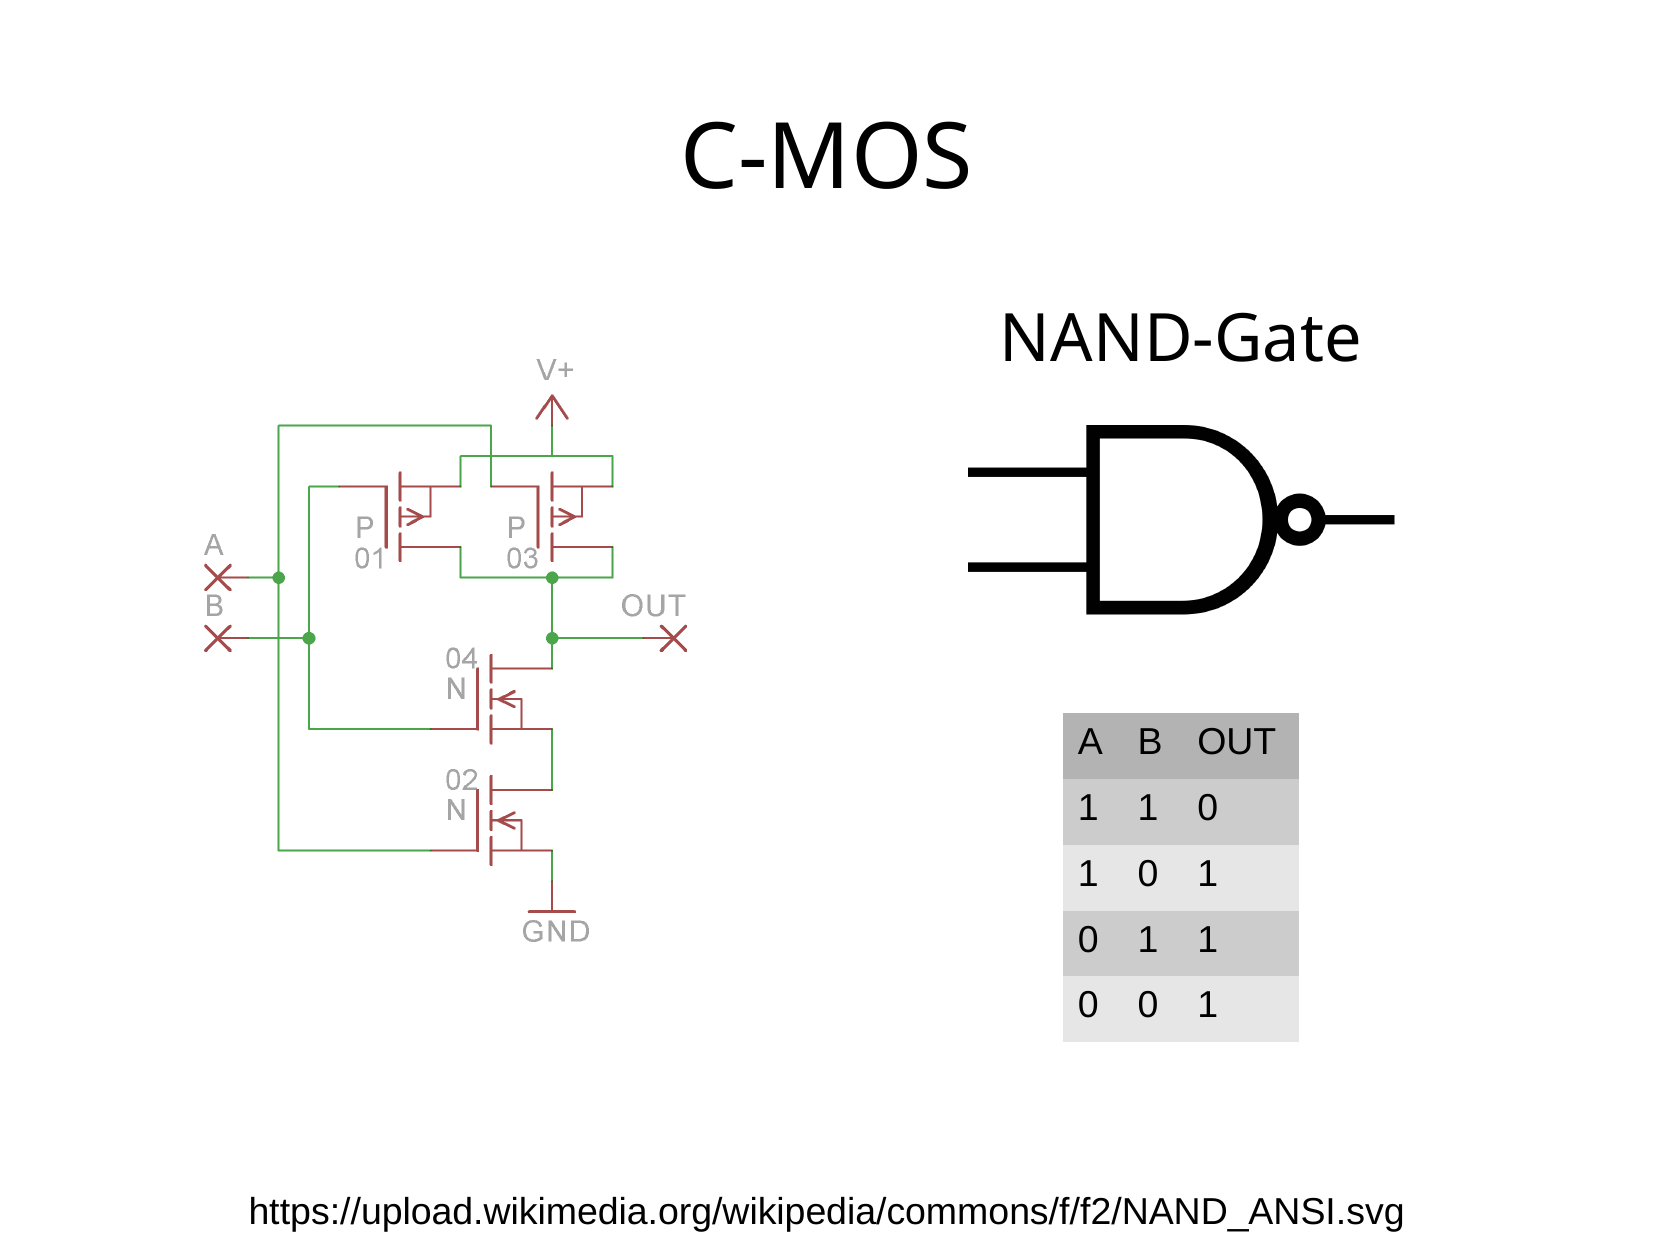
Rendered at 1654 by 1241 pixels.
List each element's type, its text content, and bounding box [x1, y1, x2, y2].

table_cell 1 [1063, 845, 1123, 911]
table_header B [1123, 713, 1183, 779]
table_cell 1 [1183, 976, 1299, 1042]
table_cell 1 [1123, 911, 1183, 976]
picture [944, 401, 1418, 638]
table_cell 0 [1063, 911, 1123, 976]
table_cell 0 [1063, 976, 1123, 1042]
table_cell 0 [1123, 845, 1183, 911]
table_cell 1 [1123, 779, 1183, 845]
table_cell 0 [1123, 976, 1183, 1042]
text_box https://upload.wikimedia.org/wikipedia/commons/f/f2/NAND_ANSI.svg [233, 1183, 1465, 1241]
title C-MOS [82, 49, 1571, 257]
list NAND-Gate [826, 290, 1536, 634]
table_header A [1063, 713, 1123, 779]
picture [189, 351, 702, 949]
table_cell 1 [1183, 911, 1299, 976]
table_cell 1 [1183, 845, 1299, 911]
table_cell 1 [1063, 779, 1123, 845]
table_header OUT [1183, 713, 1299, 779]
table_cell 0 [1183, 779, 1299, 845]
